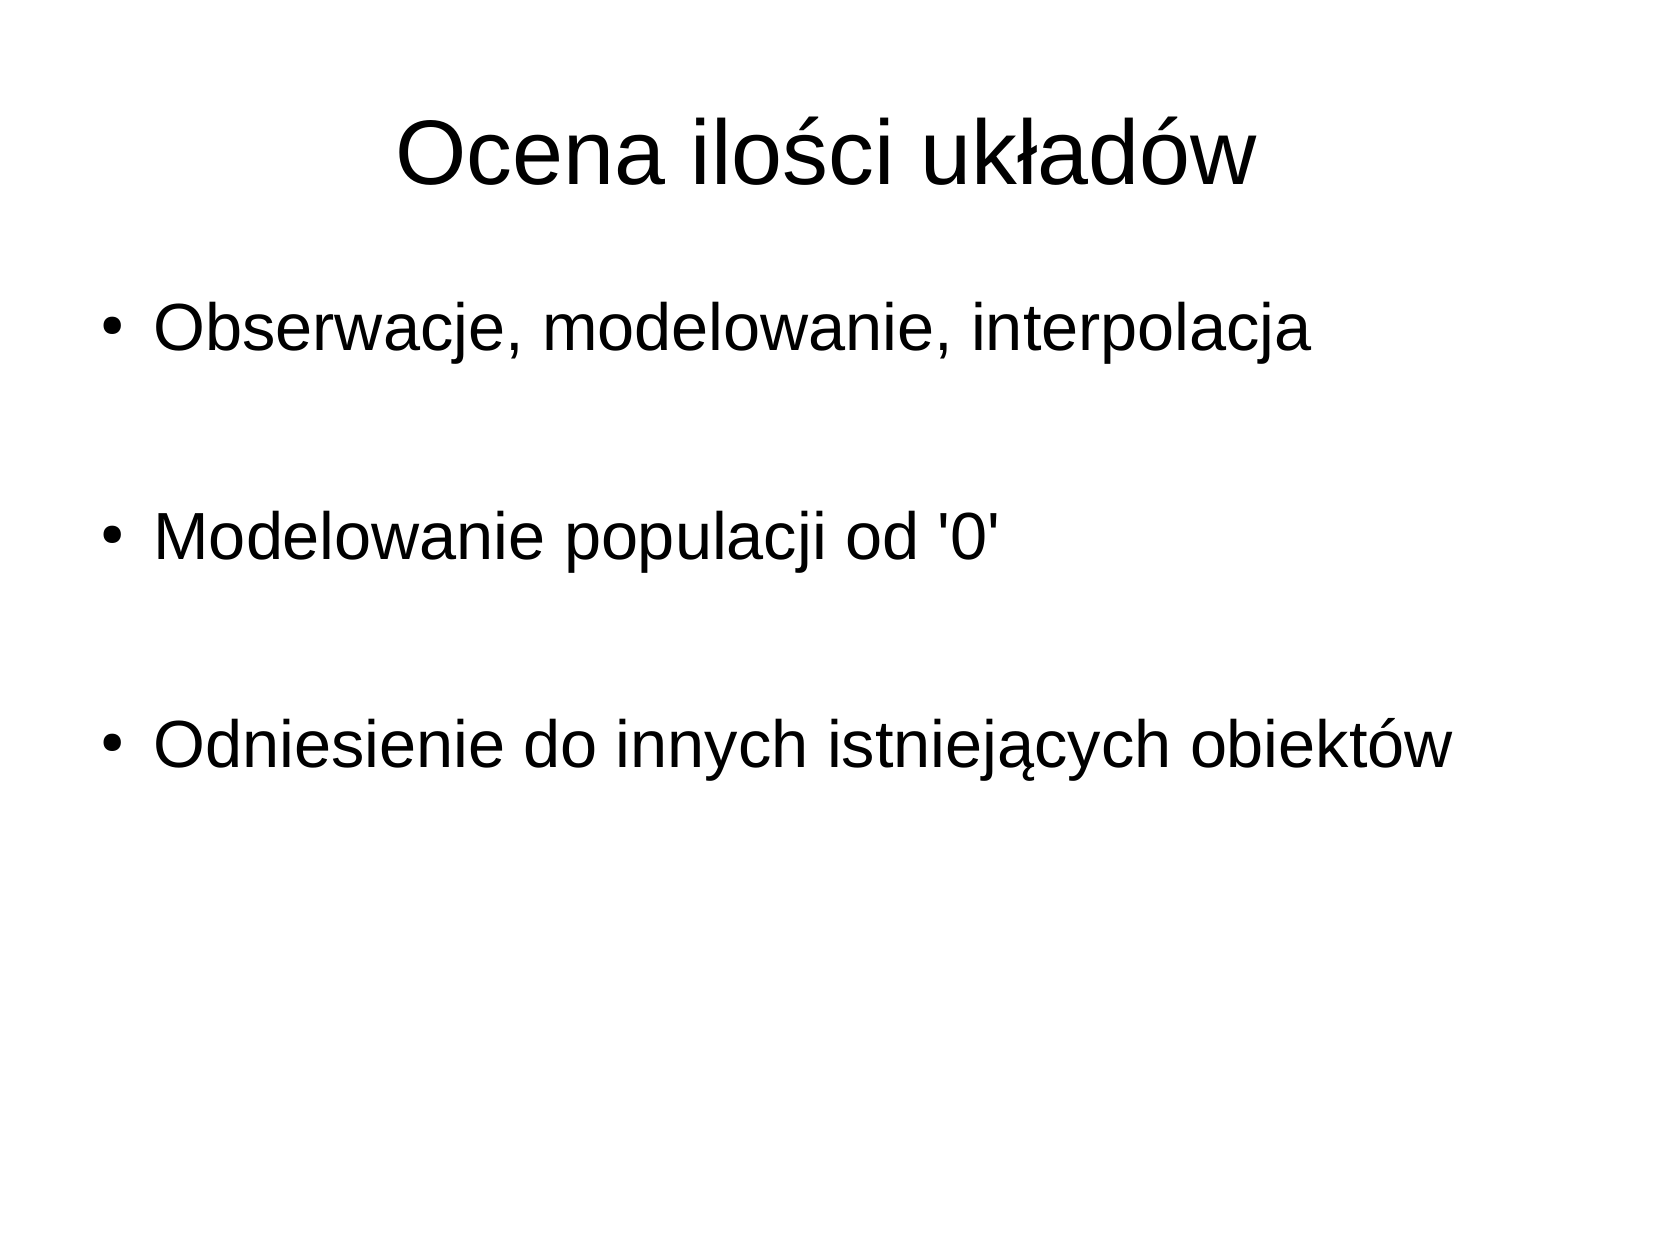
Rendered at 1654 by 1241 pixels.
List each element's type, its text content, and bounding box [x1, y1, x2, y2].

list Obserwacje, modelowanie, interpolacja Modelowanie populacji od '0' Odniesienie do innych istniejących obiektów [82, 290, 1571, 1094]
title Ocena ilości układów [82, 49, 1571, 257]
